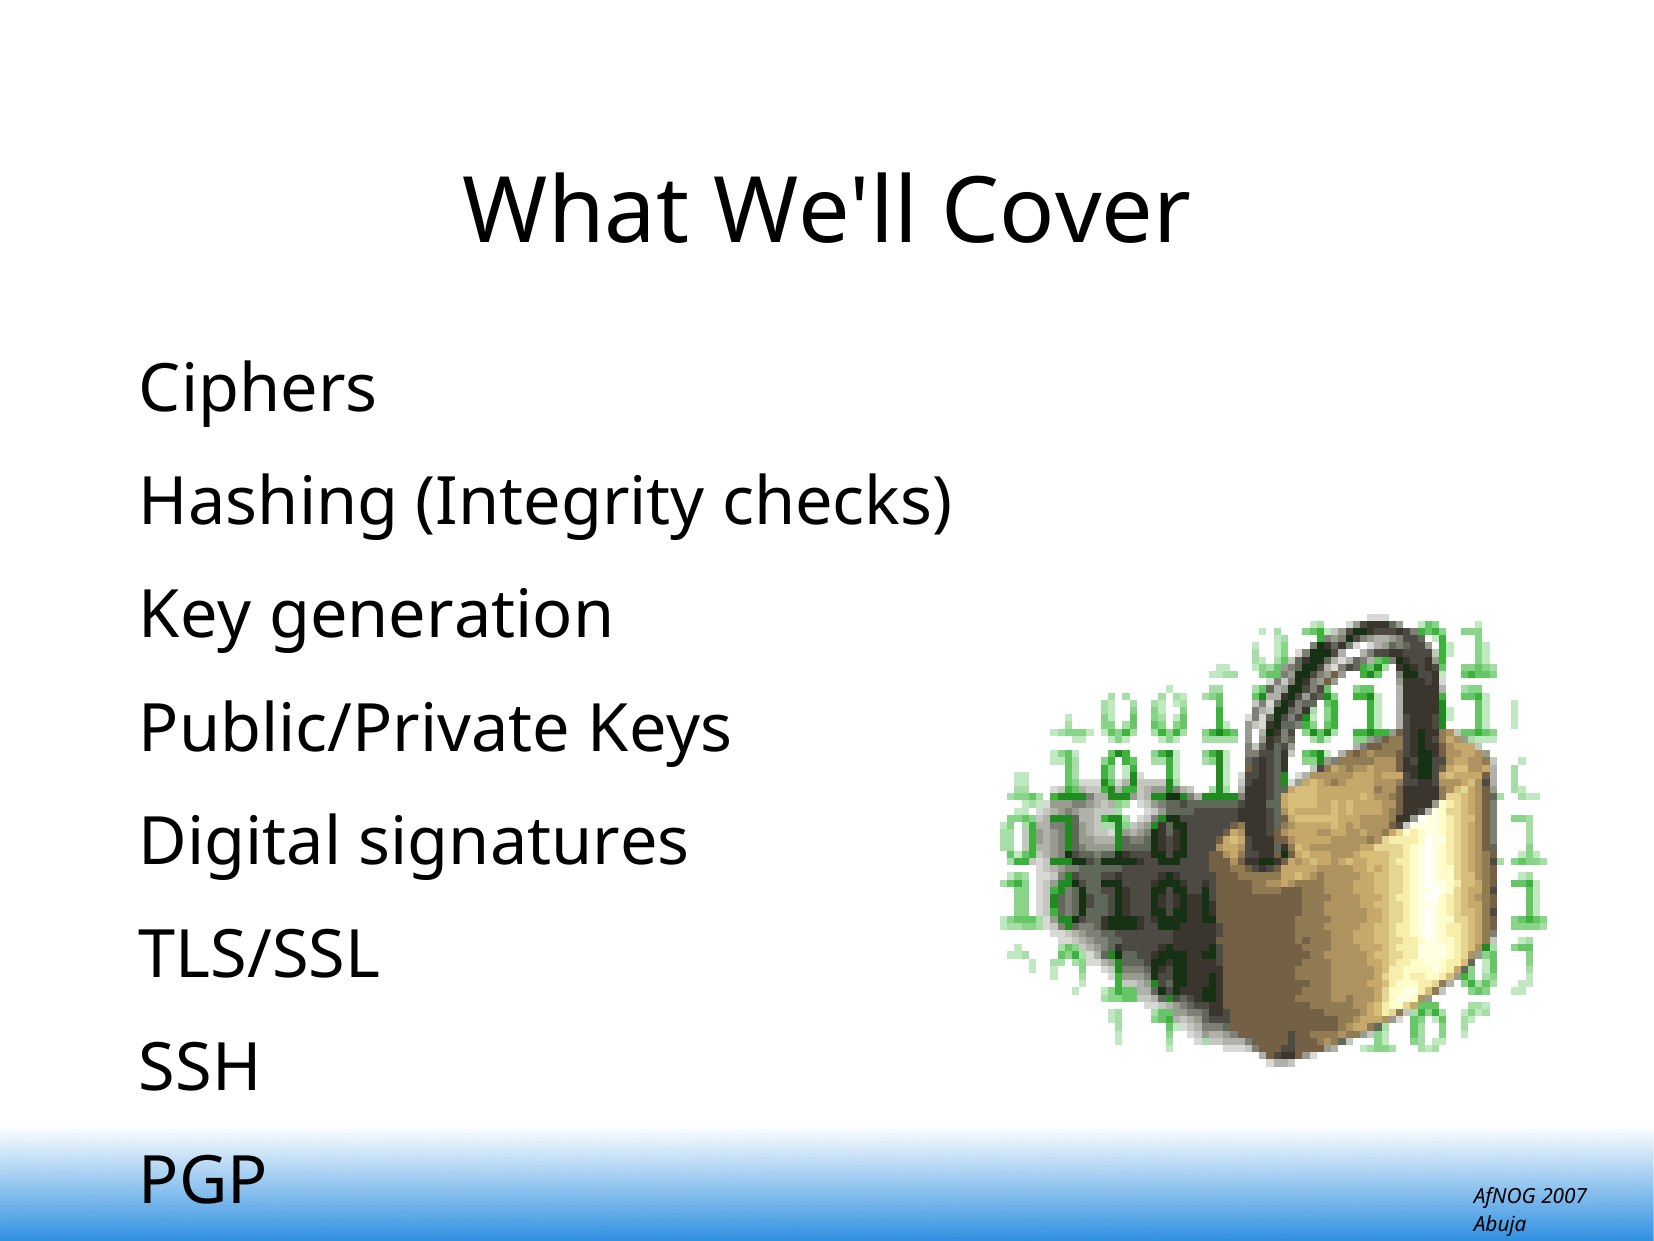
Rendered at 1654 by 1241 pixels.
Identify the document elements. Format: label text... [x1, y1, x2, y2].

picture [986, 614, 1562, 1067]
title What We'll Cover [121, 102, 1534, 311]
picture [0, 1124, 1654, 1241]
list Ciphers Hashing (Integrity checks) Key generation Public/Private Keys Digital signatures TLS/SSL SSH PGP [121, 344, 1534, 1213]
